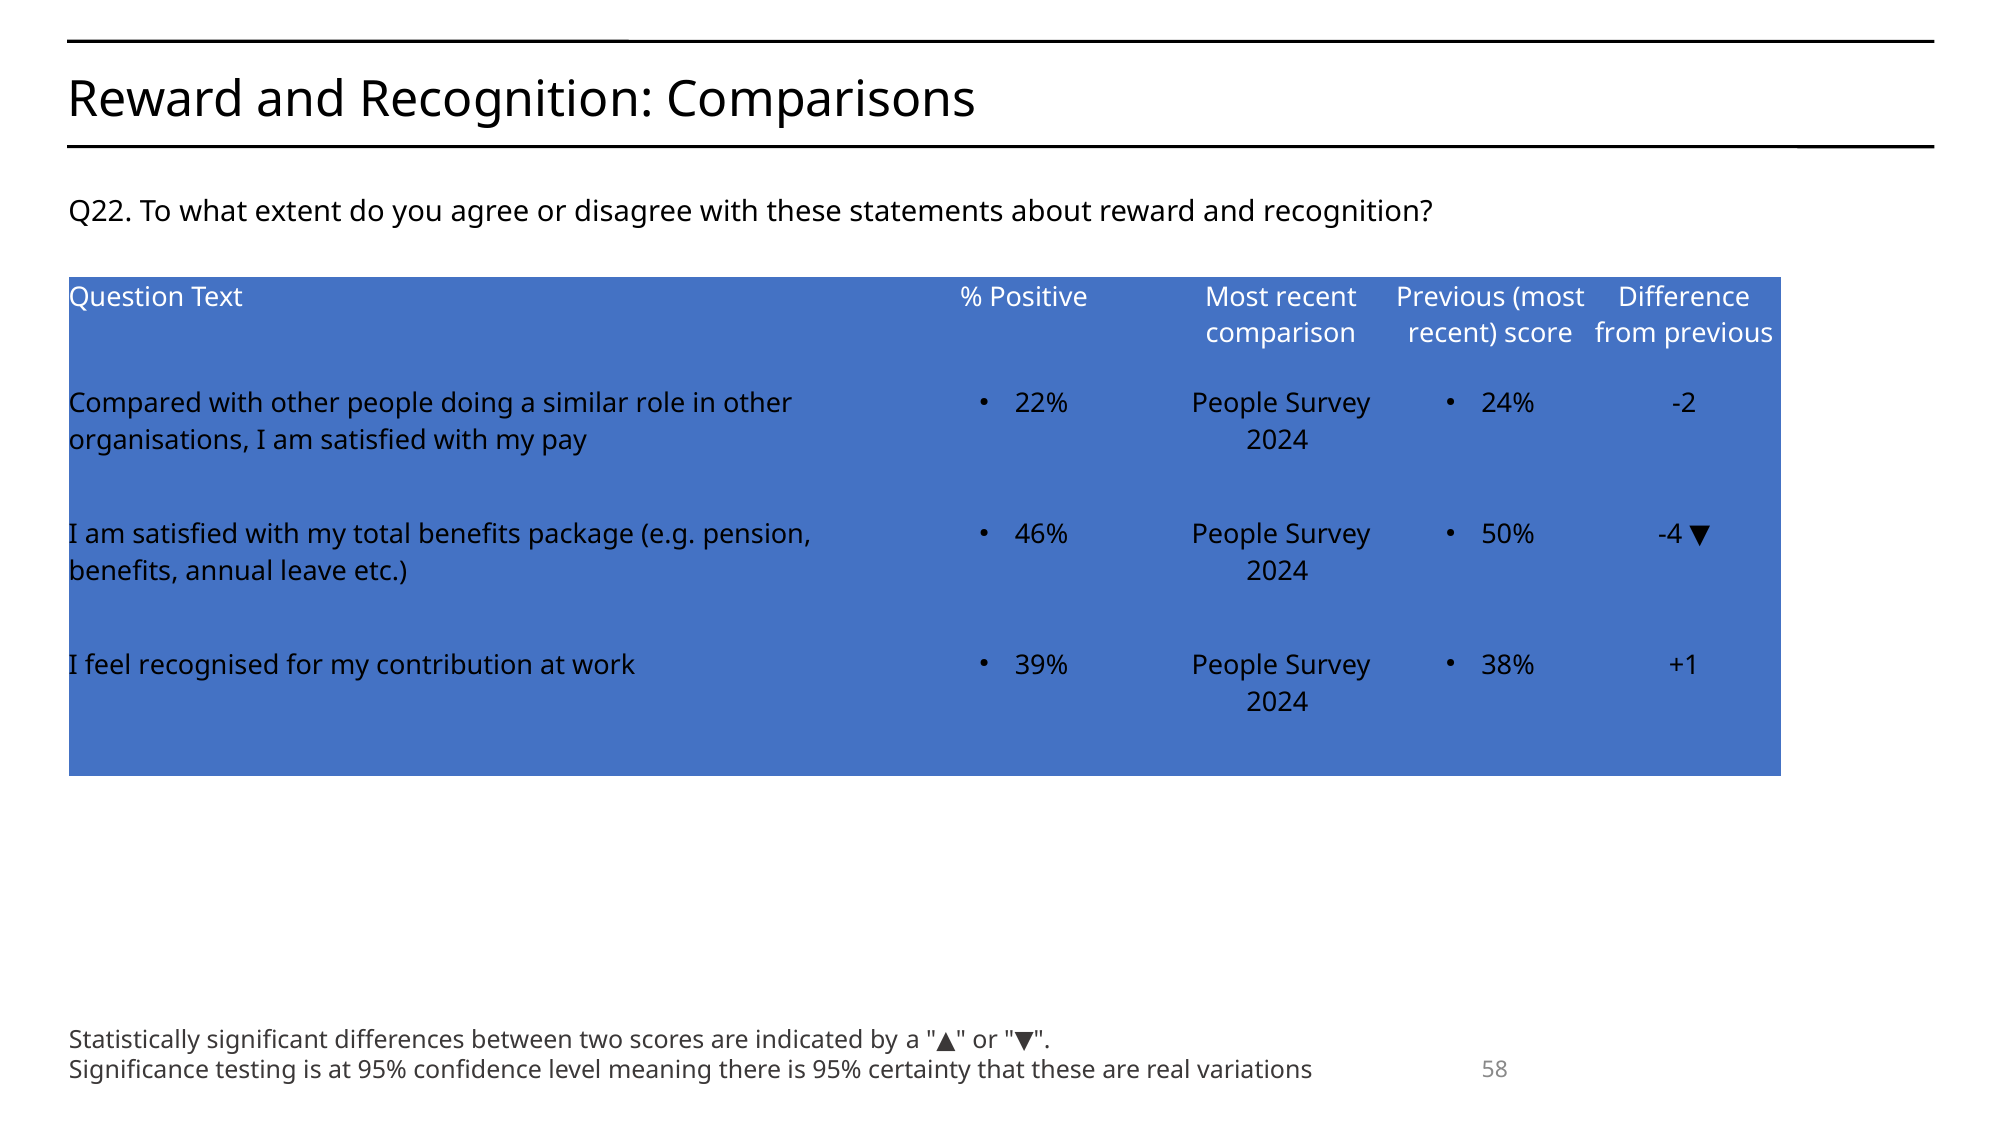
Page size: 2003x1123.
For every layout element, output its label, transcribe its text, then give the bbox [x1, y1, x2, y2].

table_header Previous (most recent) score [1393, 277, 1587, 384]
table_cell [1122, 515, 1168, 645]
table_cell -4 ▼ [1587, 515, 1781, 645]
text_box 58 [1466, 1039, 1934, 1100]
table_header Difference from previous [1587, 277, 1781, 384]
table_cell 46% [926, 515, 1122, 645]
table_cell People Survey 2024 [1168, 645, 1393, 776]
table_cell People Survey 2024 [1168, 384, 1393, 515]
table_cell +1 [1587, 645, 1781, 776]
table_header [1122, 277, 1168, 384]
table_cell I feel recognised for my contribution at work [69, 645, 926, 776]
text_box Reward and Recognition: Comparisons [67, 48, 1936, 136]
table_cell 22% [926, 384, 1122, 515]
table_header % Positive [926, 277, 1122, 384]
text_box Q22. To what extent do you agree or disagree with these statements about reward and recognition? [68, 184, 1586, 227]
table_header Most recent comparison [1168, 277, 1393, 384]
text_box Statistically significant differences between two scores are indicated by a "▲" or "▼". Significance testing is at 95% confidence level meaning there is 95% certainty that these are real variations [54, 1015, 1400, 1092]
table_cell 38% [1393, 645, 1587, 776]
table_cell Compared with other people doing a similar role in other organisations, I am satisfied with my pay [69, 384, 926, 515]
table_cell I am satisfied with my total benefits package (e.g. pension, benefits, annual leave etc.) [69, 515, 926, 645]
table_cell [1122, 645, 1168, 776]
table_cell -2 [1587, 384, 1781, 515]
table_cell 39% [926, 645, 1122, 776]
table_cell People Survey 2024 [1168, 515, 1393, 645]
table_cell 24% [1393, 384, 1587, 515]
table_cell 50% [1393, 515, 1587, 645]
table_cell [1122, 384, 1168, 515]
table_header Question Text [69, 277, 926, 384]
